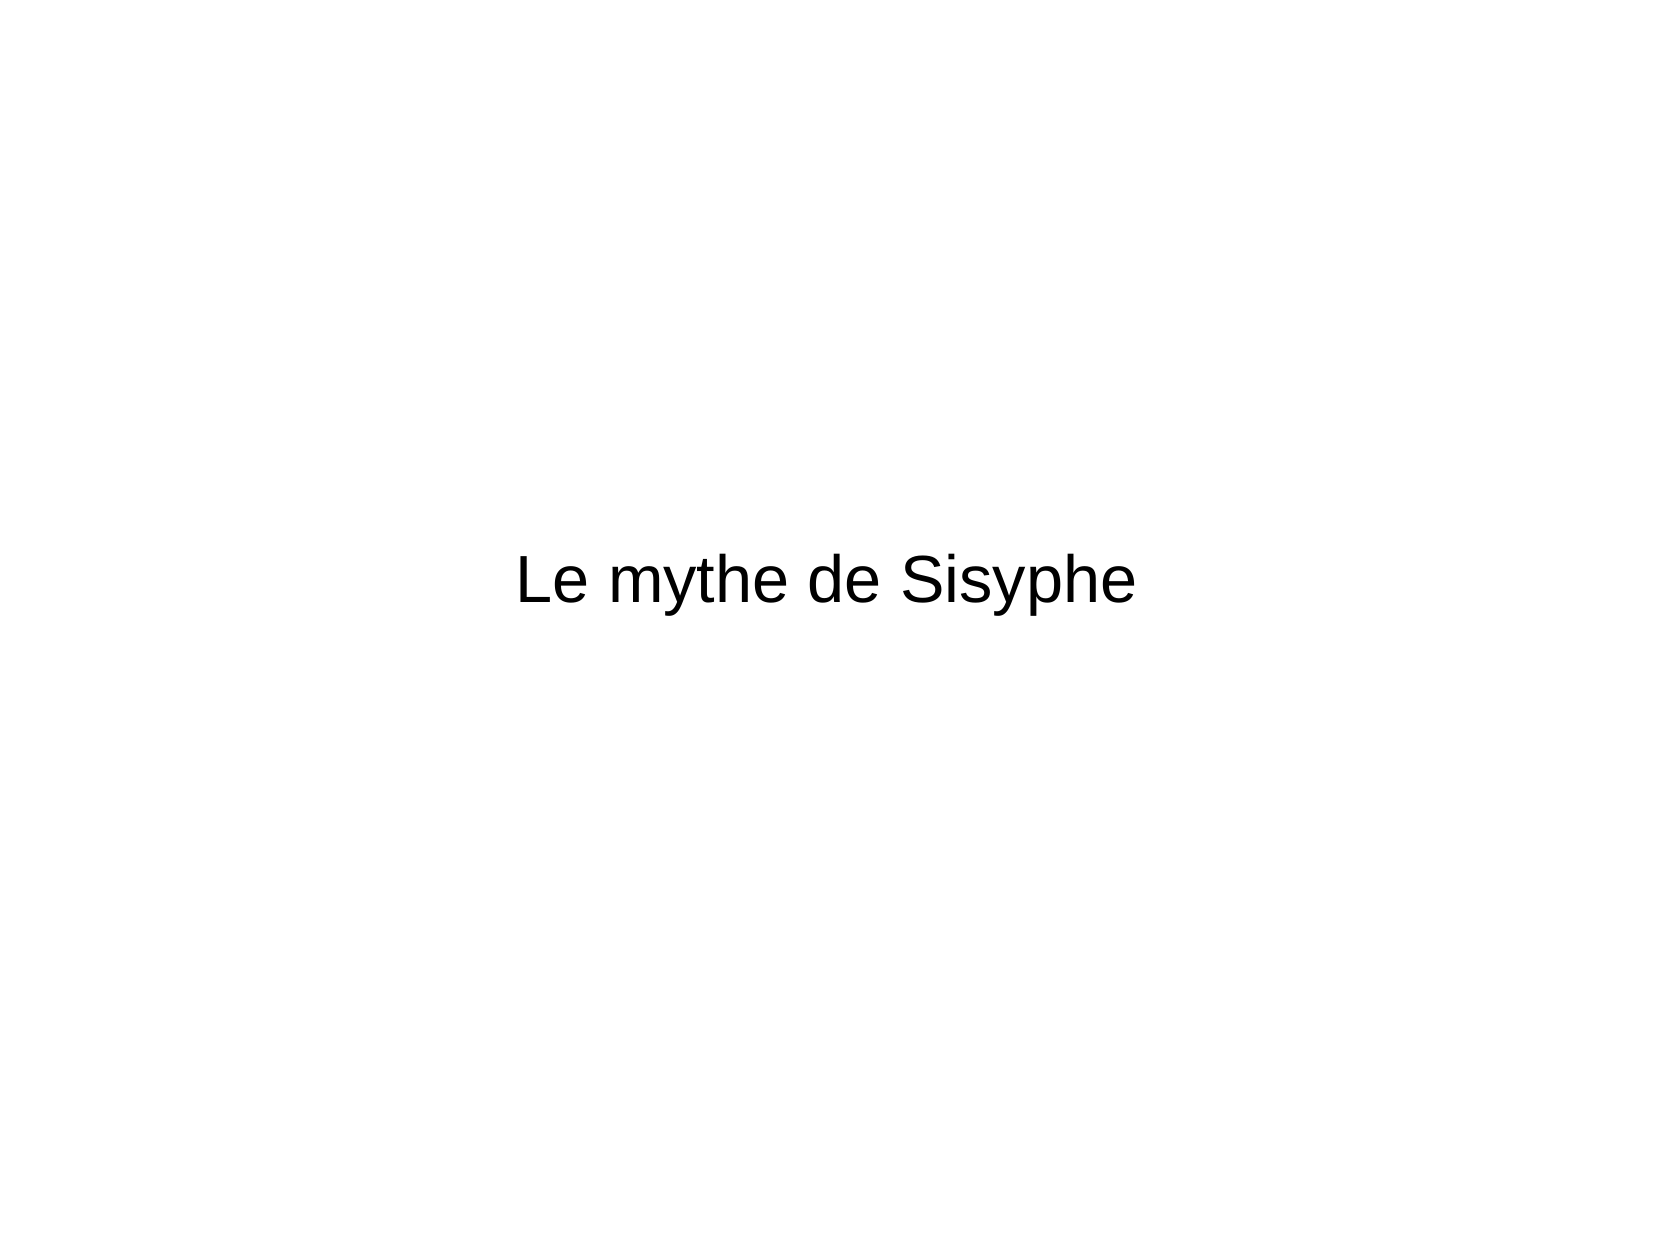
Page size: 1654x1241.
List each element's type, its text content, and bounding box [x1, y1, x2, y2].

subtitle Le mythe de Sisyphe [82, 49, 1571, 1109]
